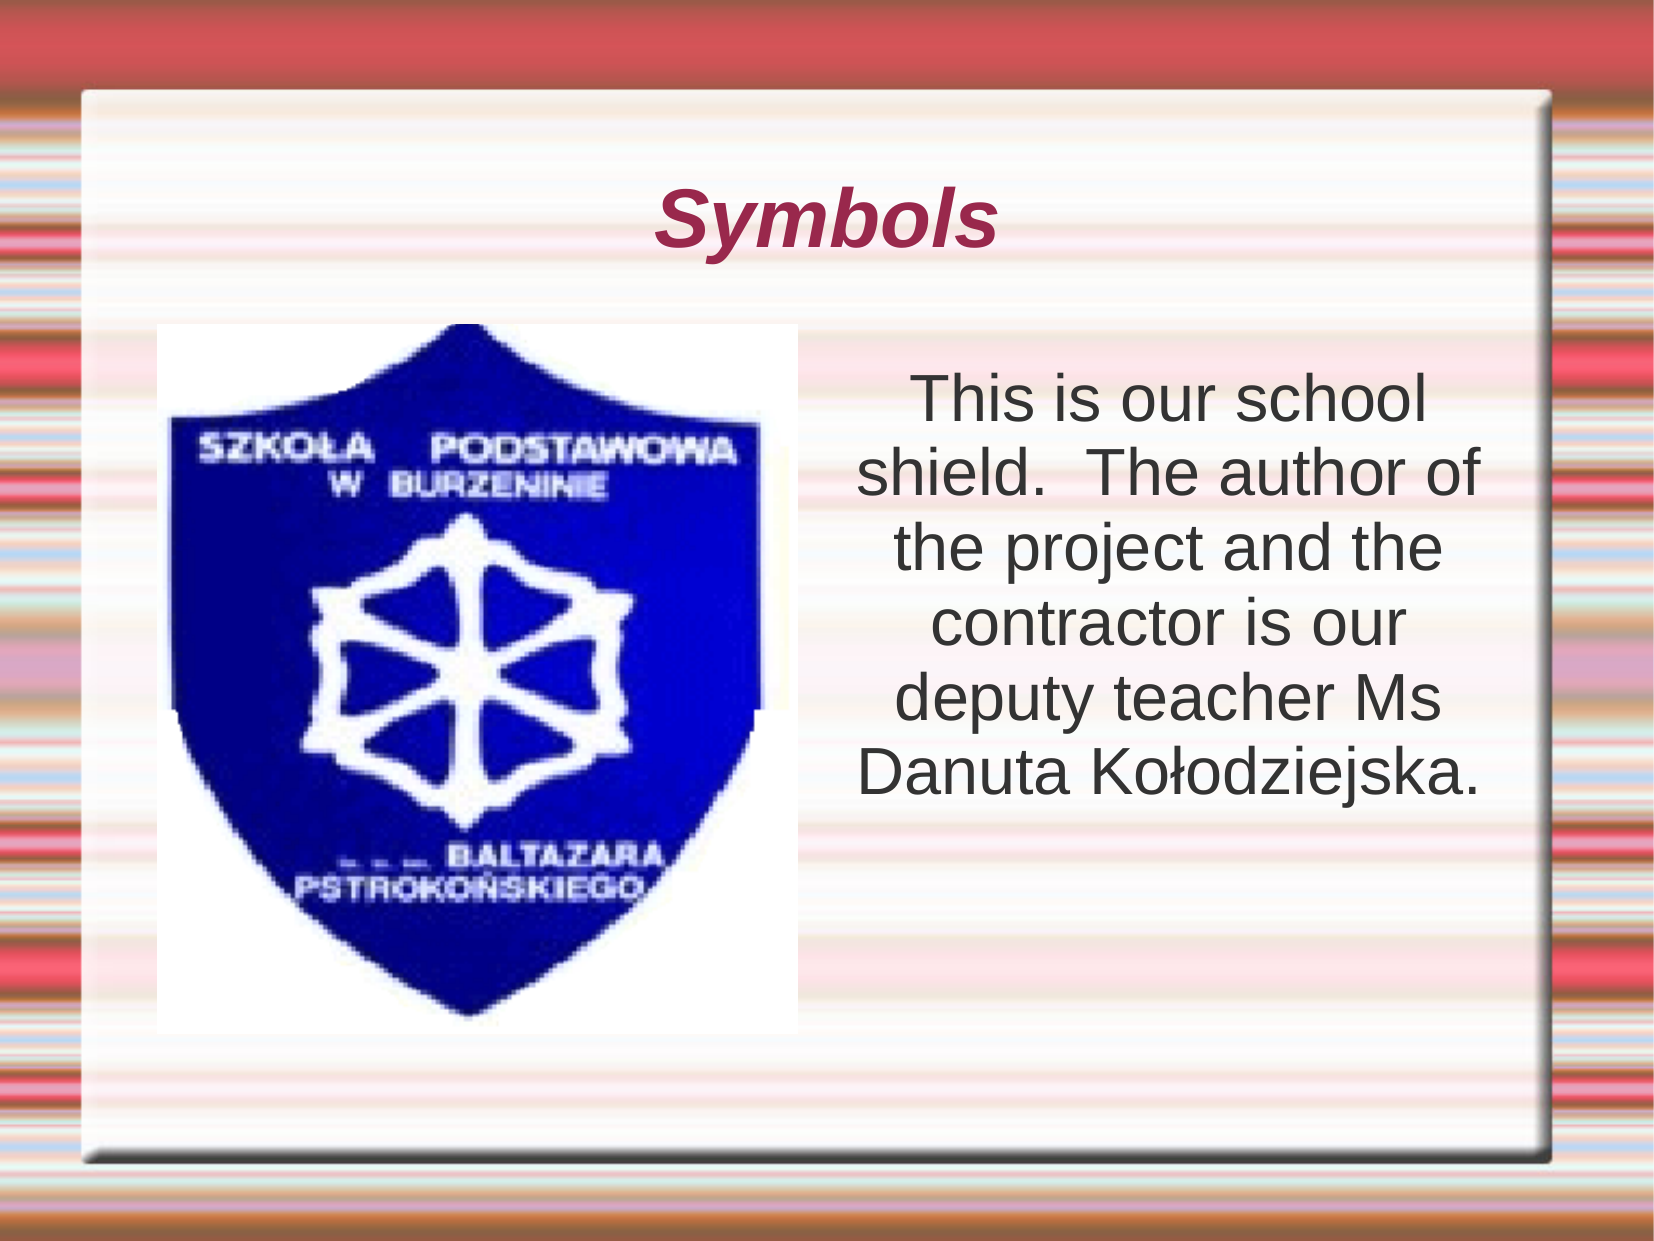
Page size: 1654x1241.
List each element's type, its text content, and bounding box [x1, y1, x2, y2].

picture [0, 0, 1654, 1241]
list This is our school shield. The author of the project and the contractor is our deputy teacher Ms Danuta Kołodziejska. [832, 285, 1506, 1068]
title Symbols [121, 114, 1534, 322]
